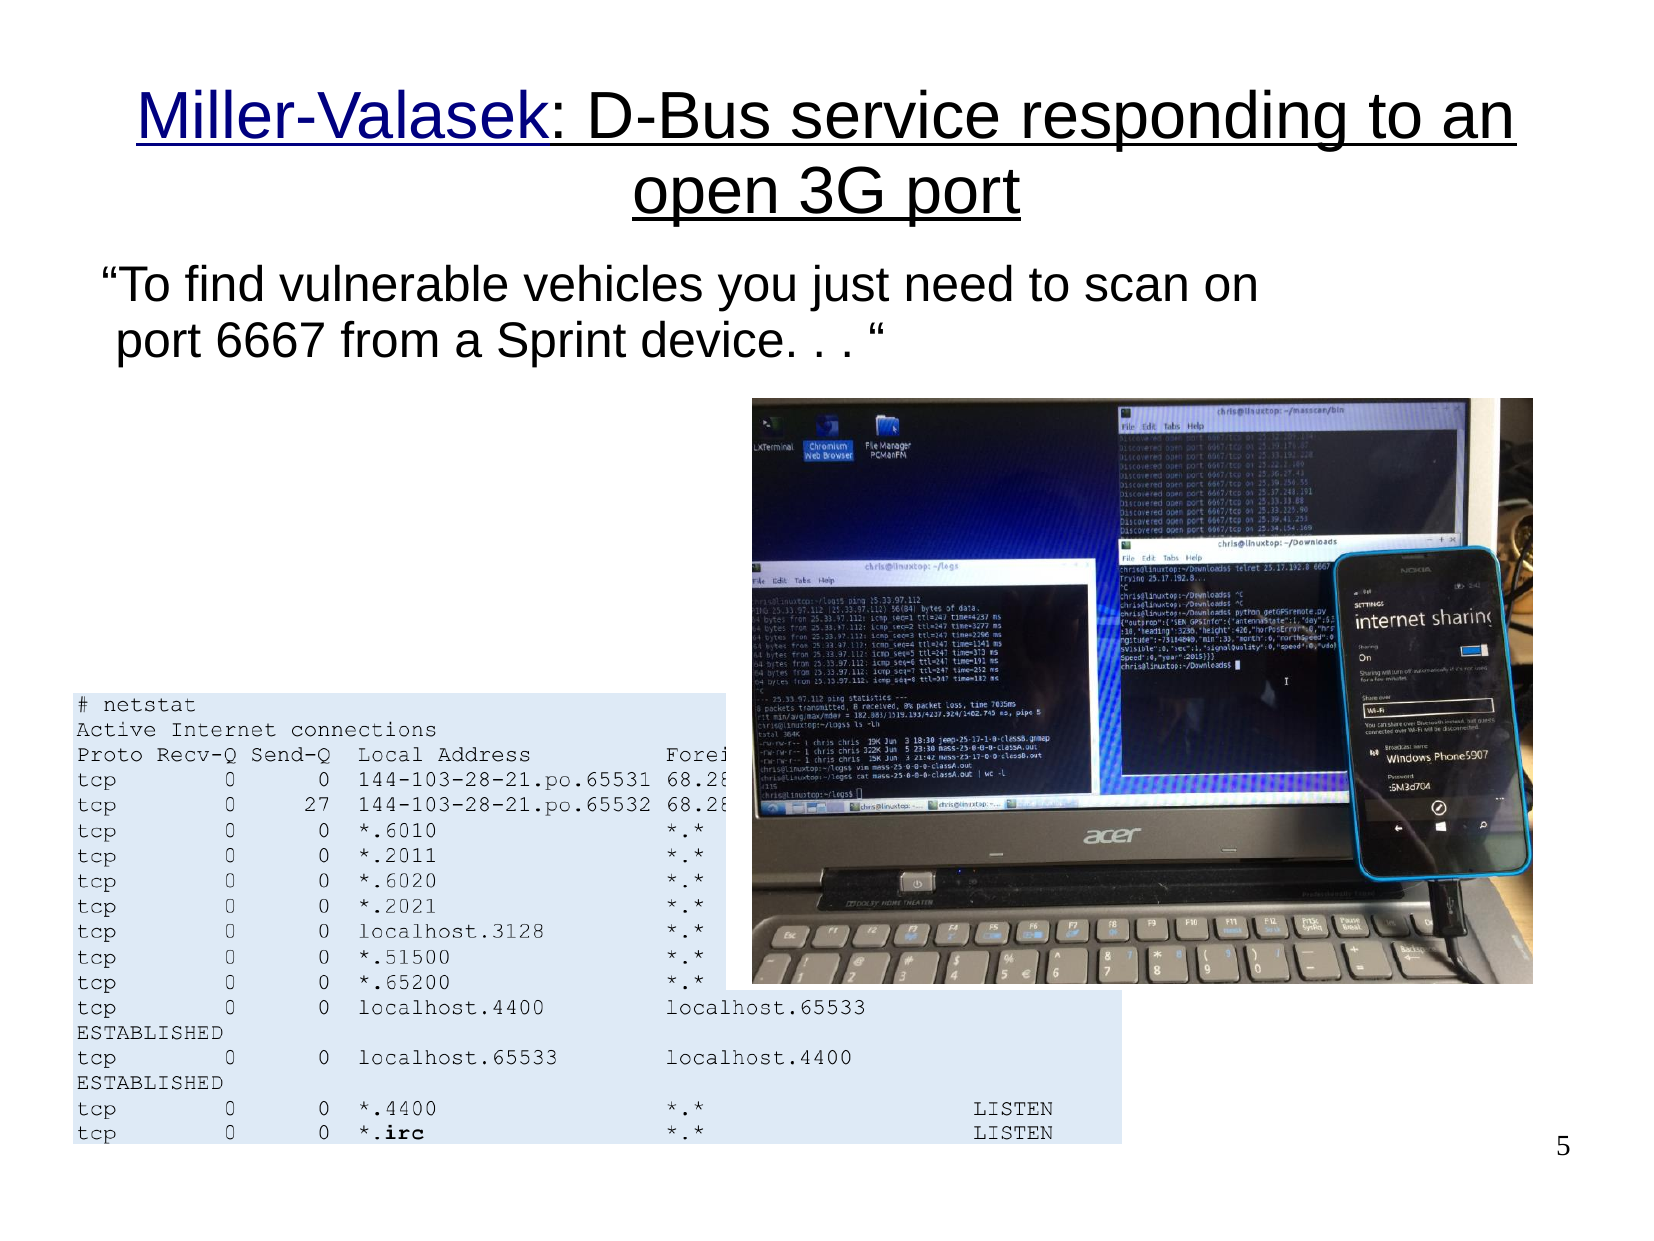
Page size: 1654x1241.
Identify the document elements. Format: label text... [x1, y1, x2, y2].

picture [72, 389, 1561, 1144]
text_box “To find vulnerable vehicles you just need to scan on port 6667 from a Sprint device. . . “ [86, 248, 1571, 376]
title Miller-Valasek: D-Bus service responding to an open 3G port [82, 49, 1571, 257]
